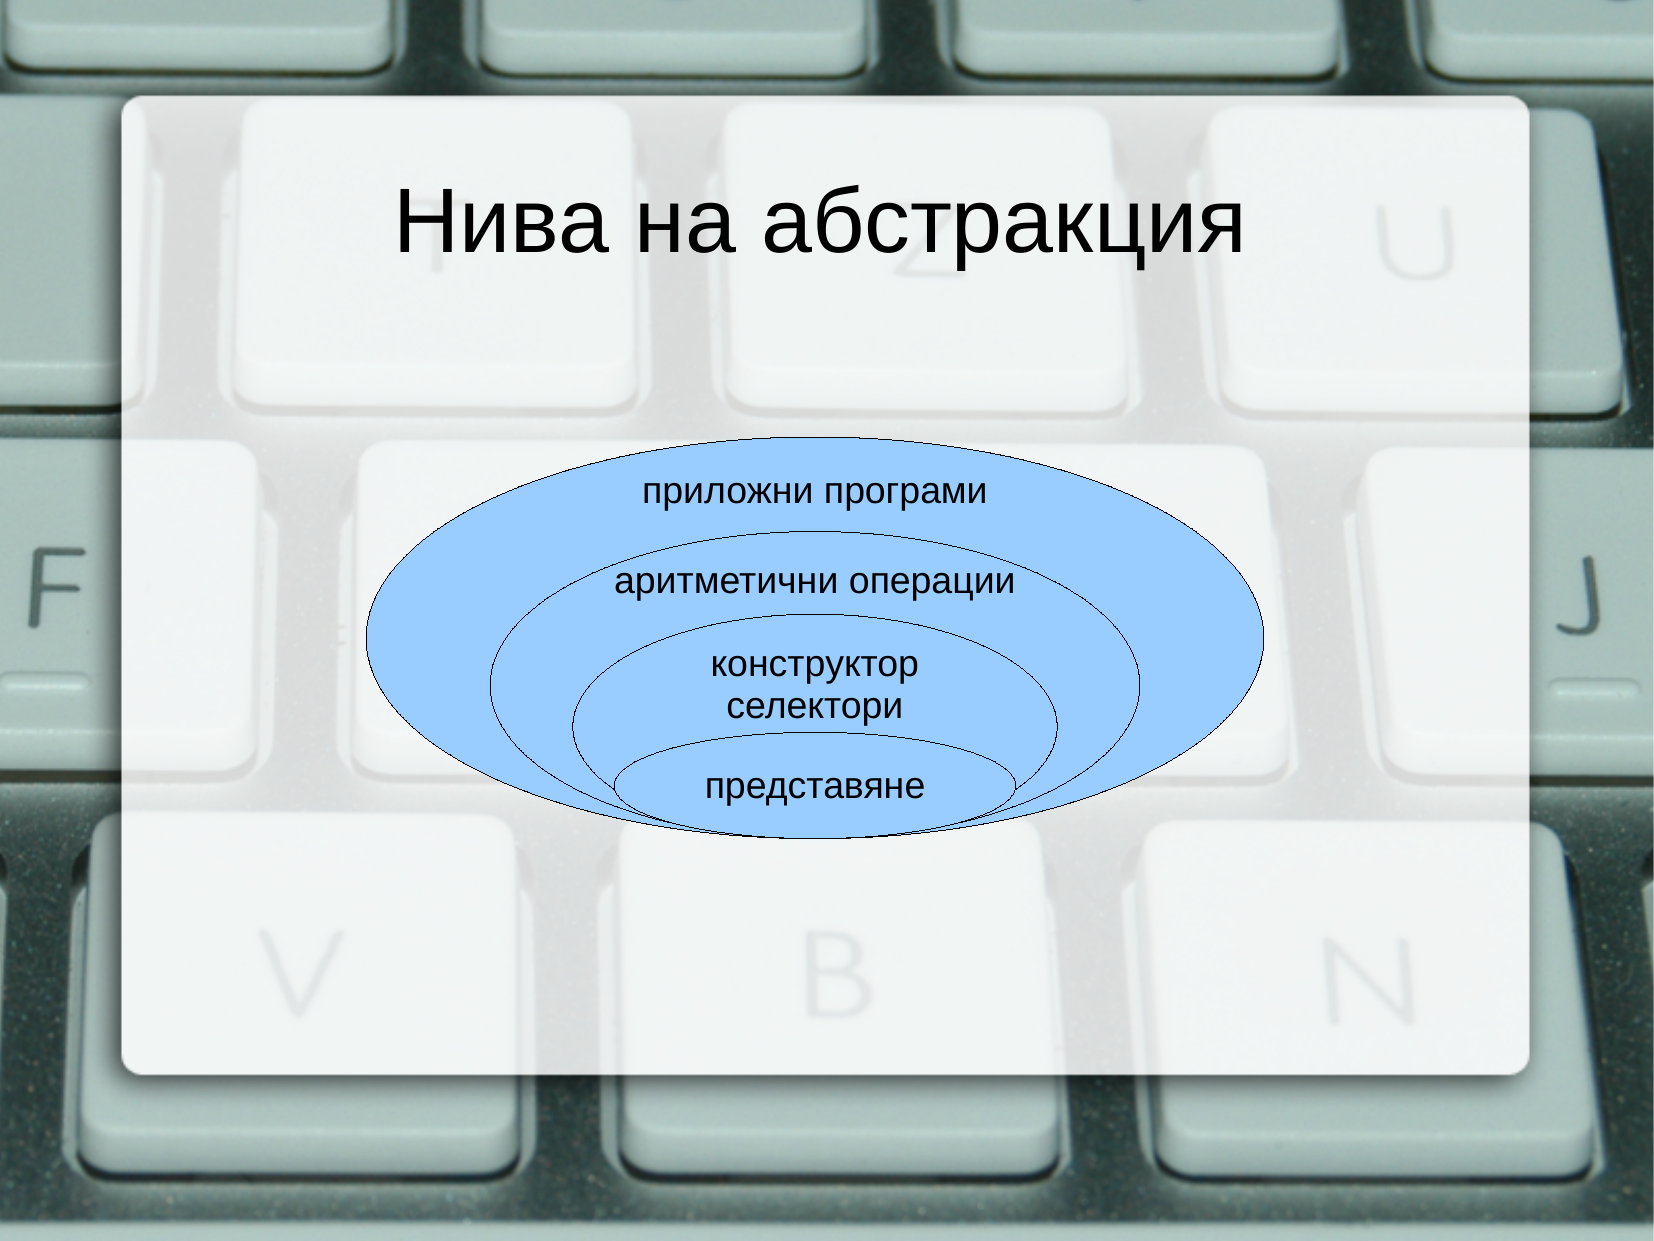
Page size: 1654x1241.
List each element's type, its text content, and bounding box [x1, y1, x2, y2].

picture [0, 0, 1654, 1241]
text_box аритметични операции [490, 531, 1140, 821]
title Нива на абстракция [135, 117, 1506, 325]
text_box представяне [614, 732, 1016, 839]
text_box конструктор селектори [572, 614, 1058, 790]
text_box приложни програми [366, 437, 1264, 837]
